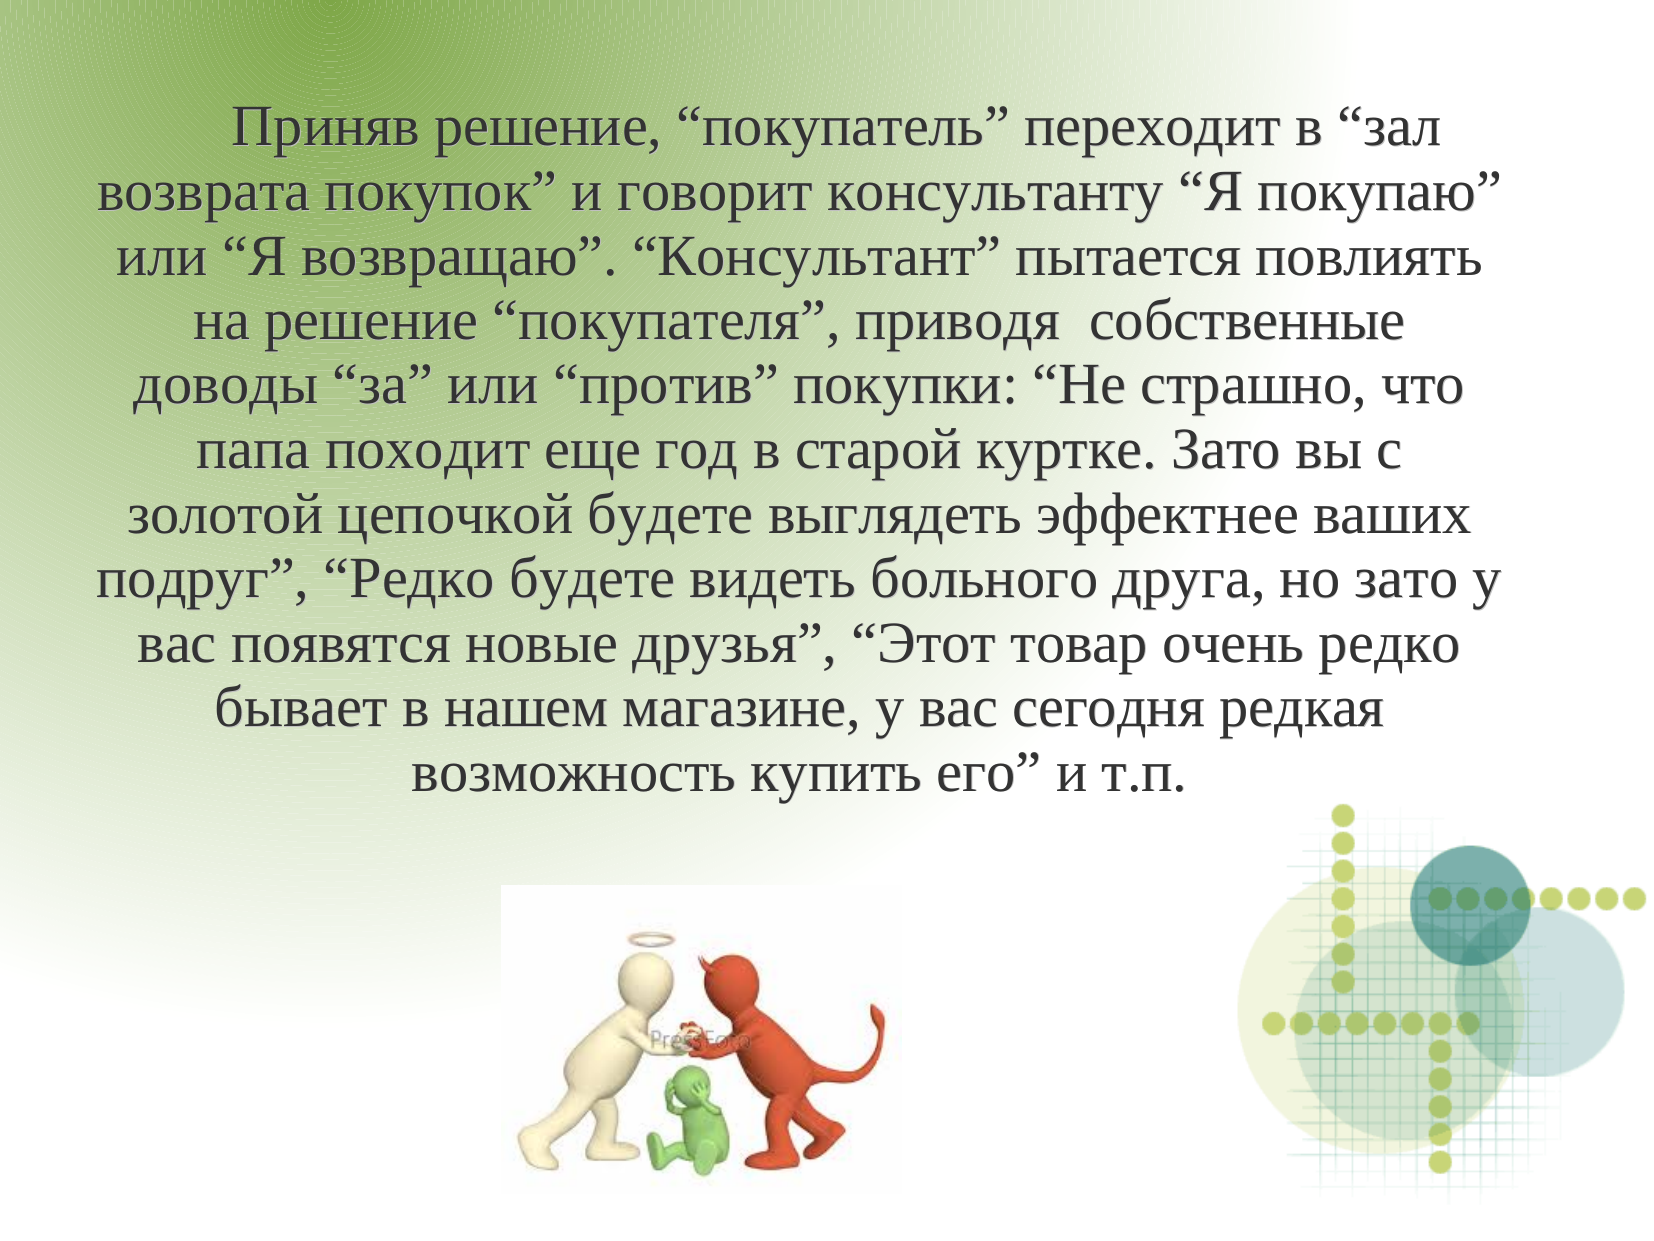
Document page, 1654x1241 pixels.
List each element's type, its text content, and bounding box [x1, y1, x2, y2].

picture [1224, 792, 1654, 1211]
title Приняв решение, “покупатель” переходит в “зал возврата покупок” и говорит консультанту “Я покупаю” или “Я возвращаю”. “Консультант” пытается повлиять на решение “покупателя”, приводя собственные доводы “за” или “против” покупки: “Не страшно, что папа походит еще год в старой куртке. Зато вы с золотой цепочкой будете выглядеть эффектнее ваших подруг”, “Редко будете видеть больного друга, но зато у вас появятся новые друзья”, “Этот товар очень редко бывает в нашем магазине, у вас сегодня редкая возможность купить его” и т.п. [93, 88, 1506, 810]
picture [501, 885, 902, 1194]
